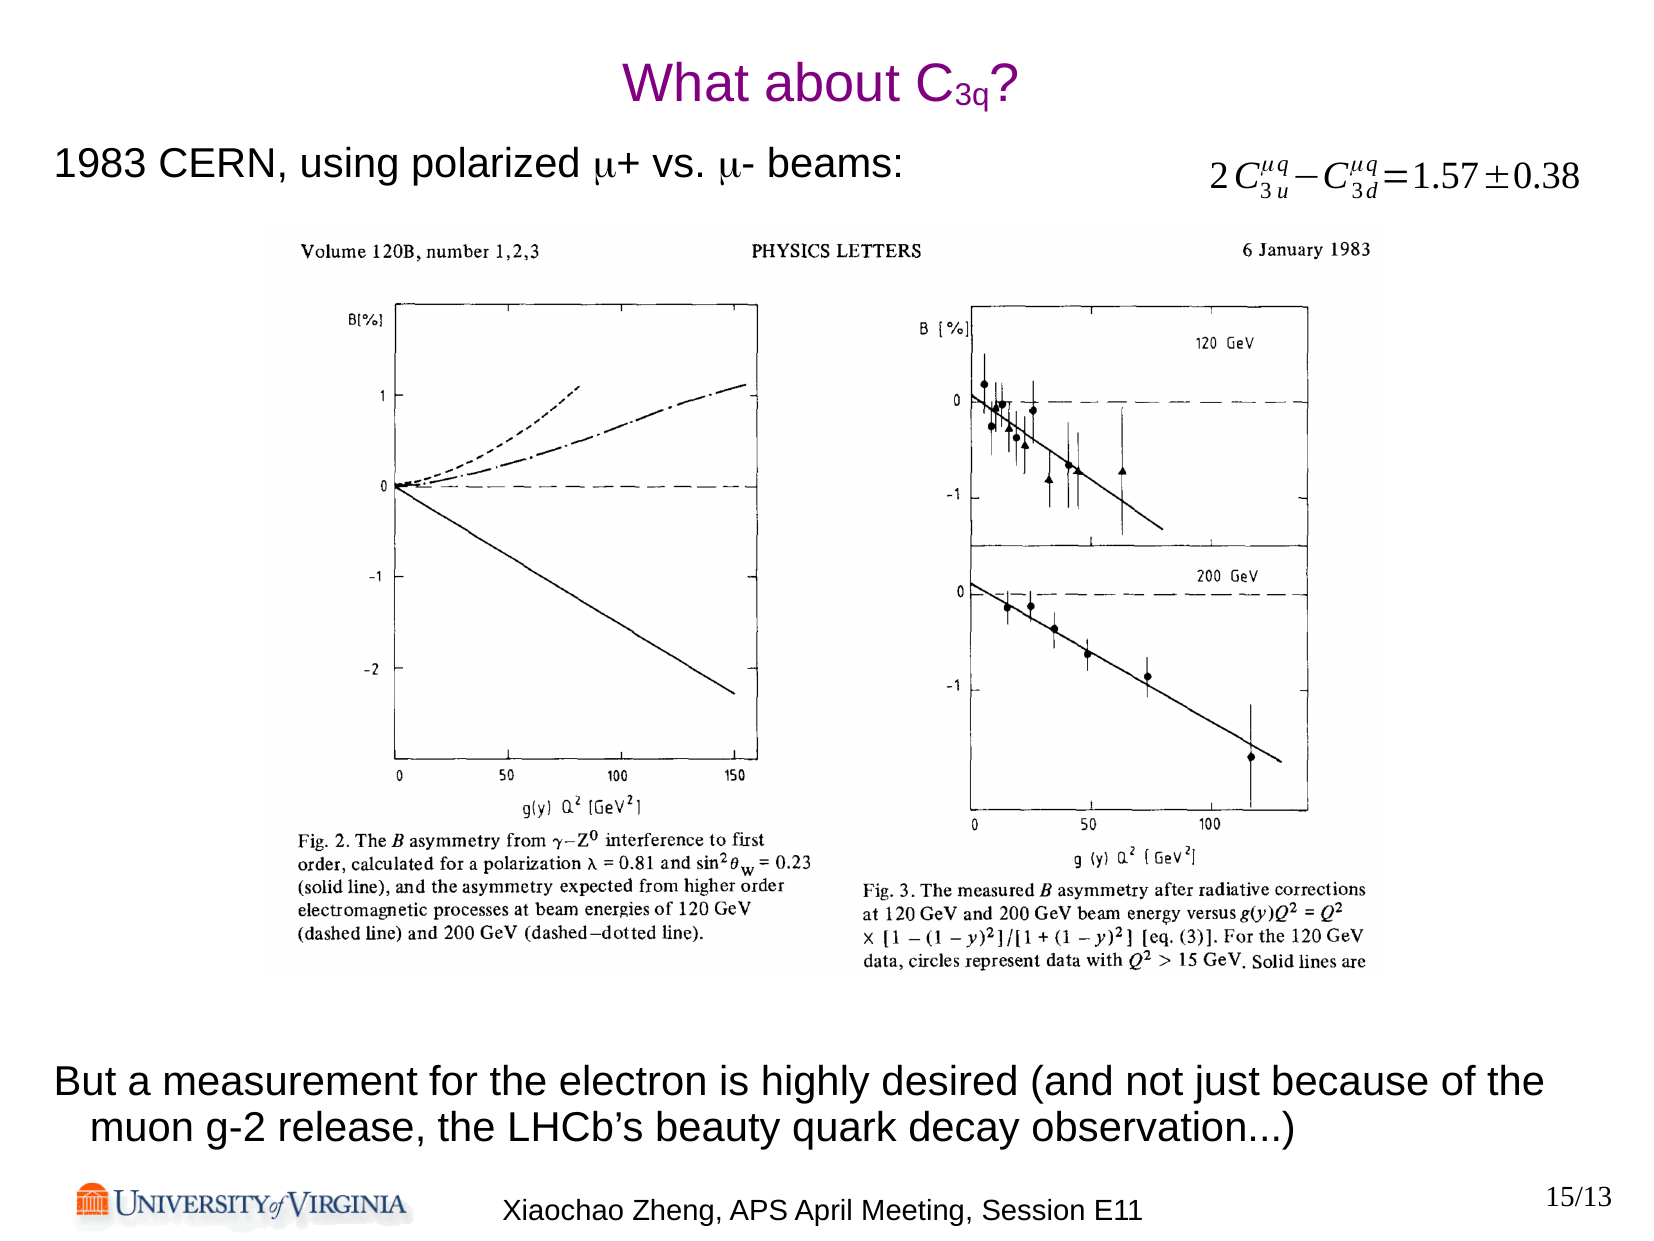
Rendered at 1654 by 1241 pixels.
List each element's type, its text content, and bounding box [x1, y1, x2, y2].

picture [262, 225, 1388, 976]
picture [53, 1165, 427, 1241]
title What about C3q? [67, 30, 1575, 132]
text_box But a measurement for the electron is highly desired (and not just because of the muon g-2 release, the LHCb’s beauty quark decay observation...) [37, 1050, 1643, 1149]
text_box 1983 CERN, using polarized m+ vs. m- beams: [37, 132, 1643, 194]
chart [1200, 150, 1592, 204]
